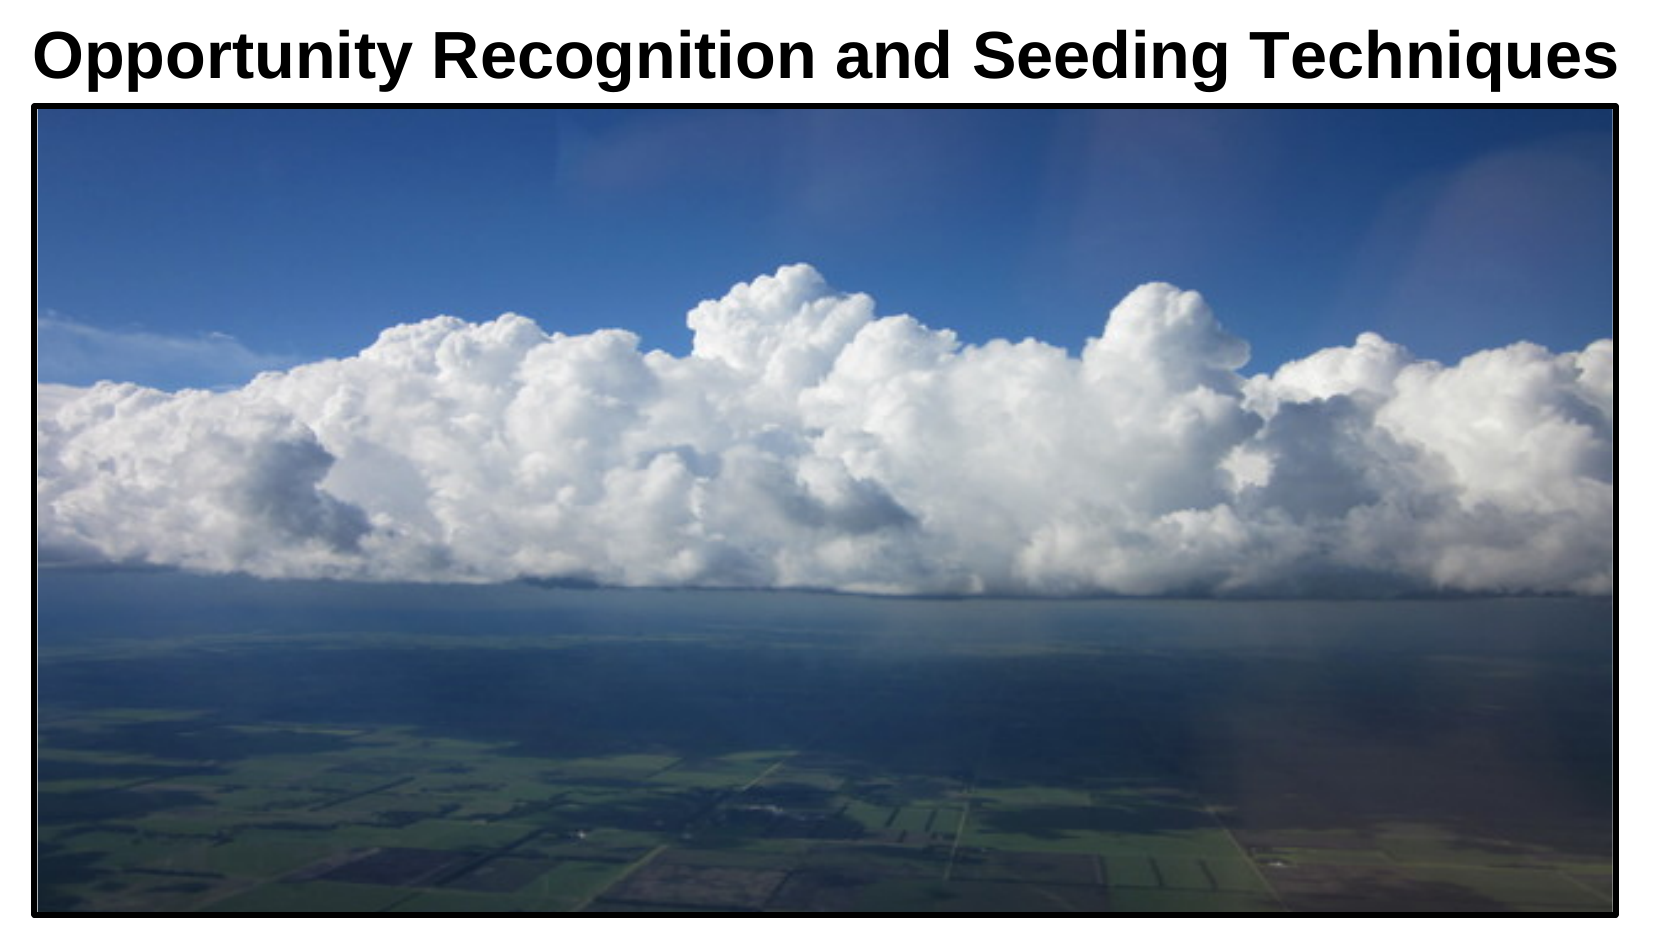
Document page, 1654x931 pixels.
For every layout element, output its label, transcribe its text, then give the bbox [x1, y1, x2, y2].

picture [37, 109, 1613, 912]
title Opportunity Recognition and Seeding Techniques [0, 2, 1654, 113]
